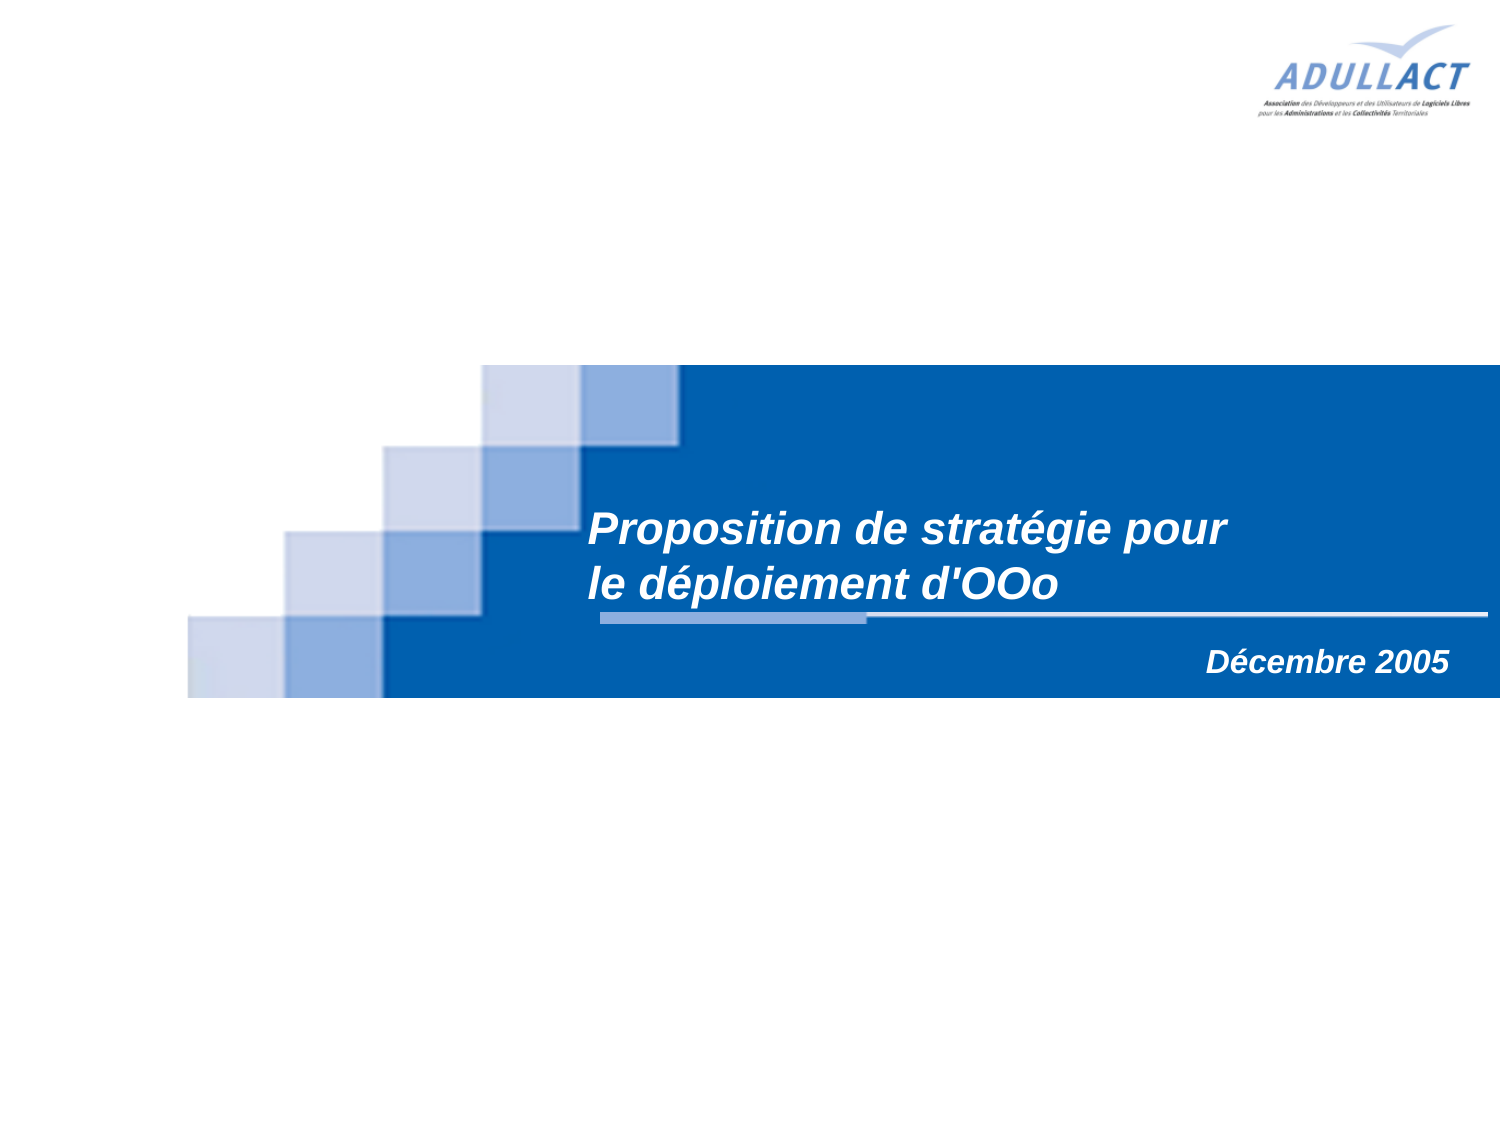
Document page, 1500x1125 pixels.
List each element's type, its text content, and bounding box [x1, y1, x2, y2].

picture [1253, 22, 1478, 120]
text_box Proposition de stratégie pour le déploiement d'OOo [573, 491, 1500, 618]
picture [600, 618, 1488, 624]
text_box Décembre 2005 [892, 633, 1465, 689]
